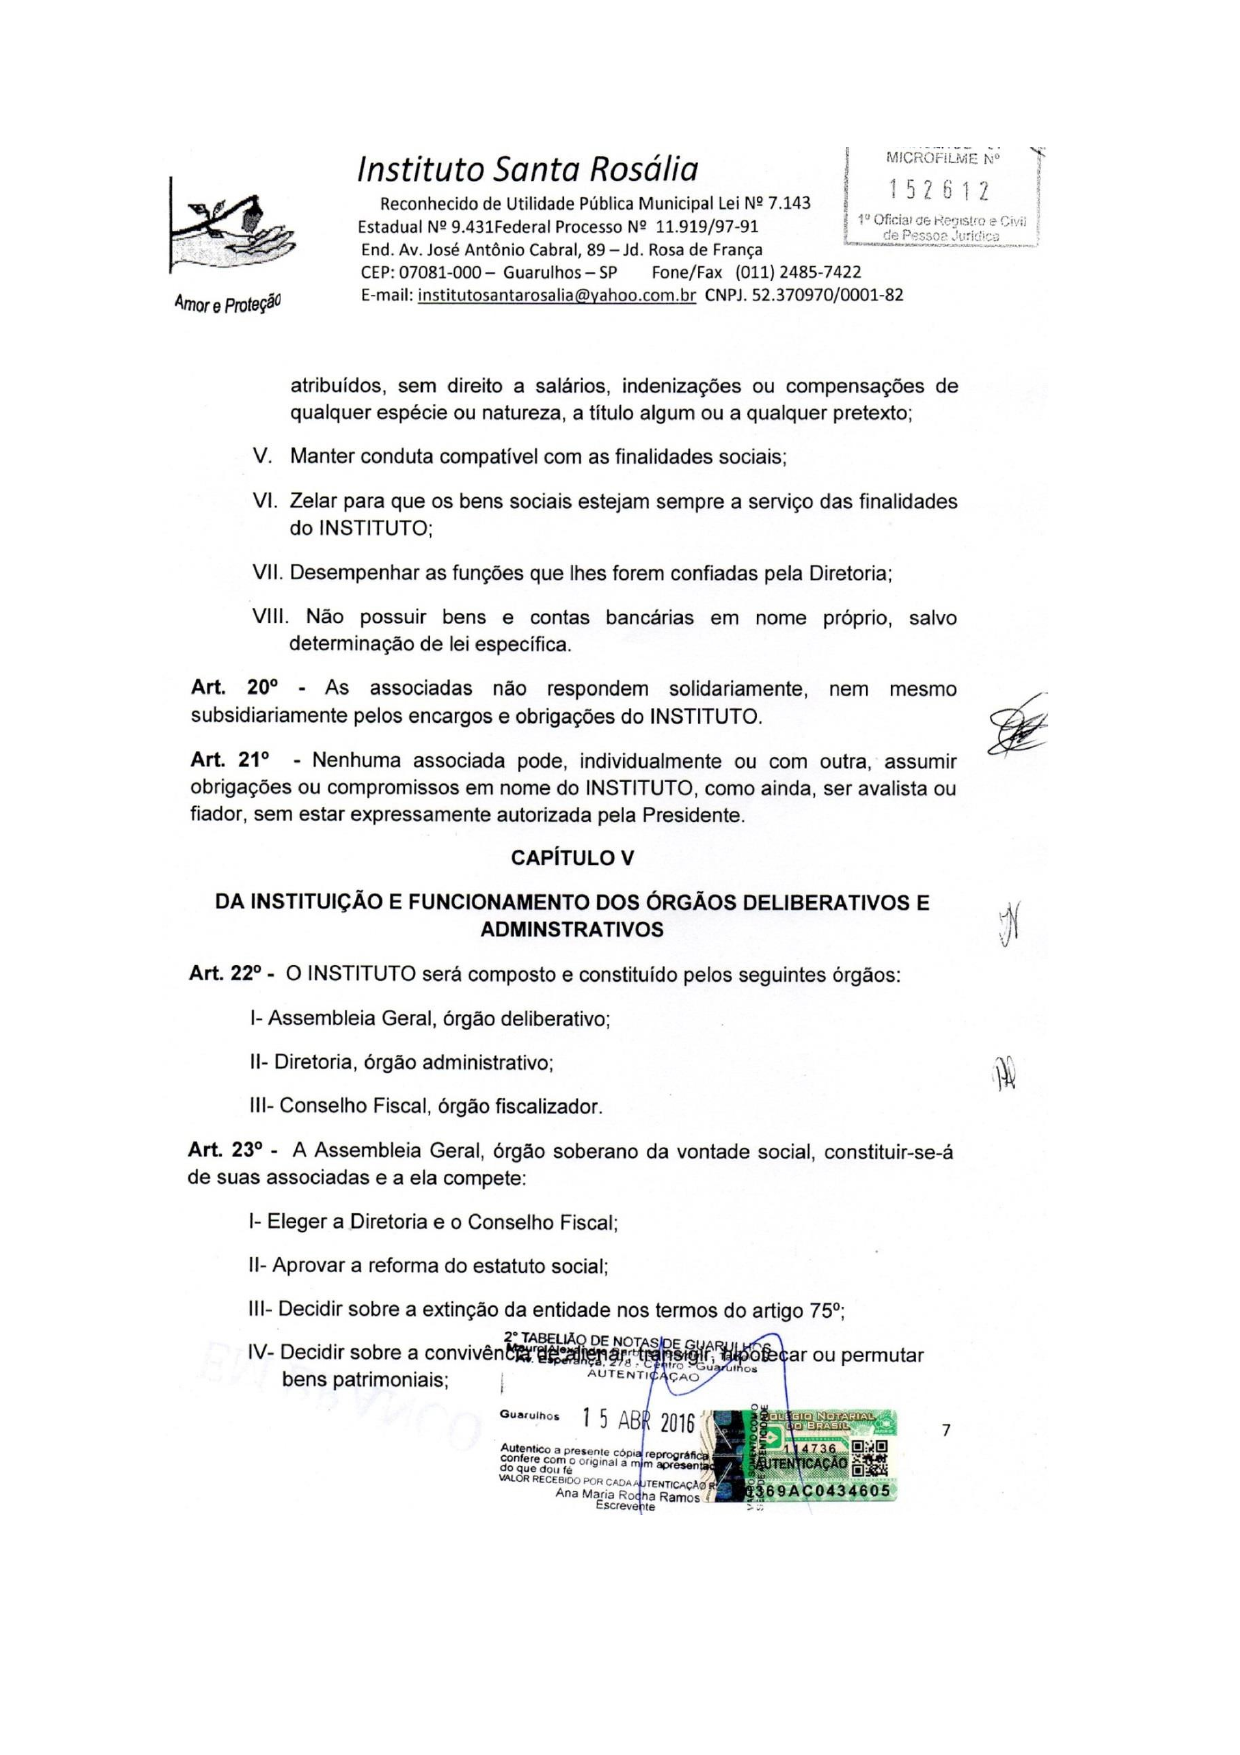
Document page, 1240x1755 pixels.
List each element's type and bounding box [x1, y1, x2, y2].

text_box [162, 148, 1048, 1515]
